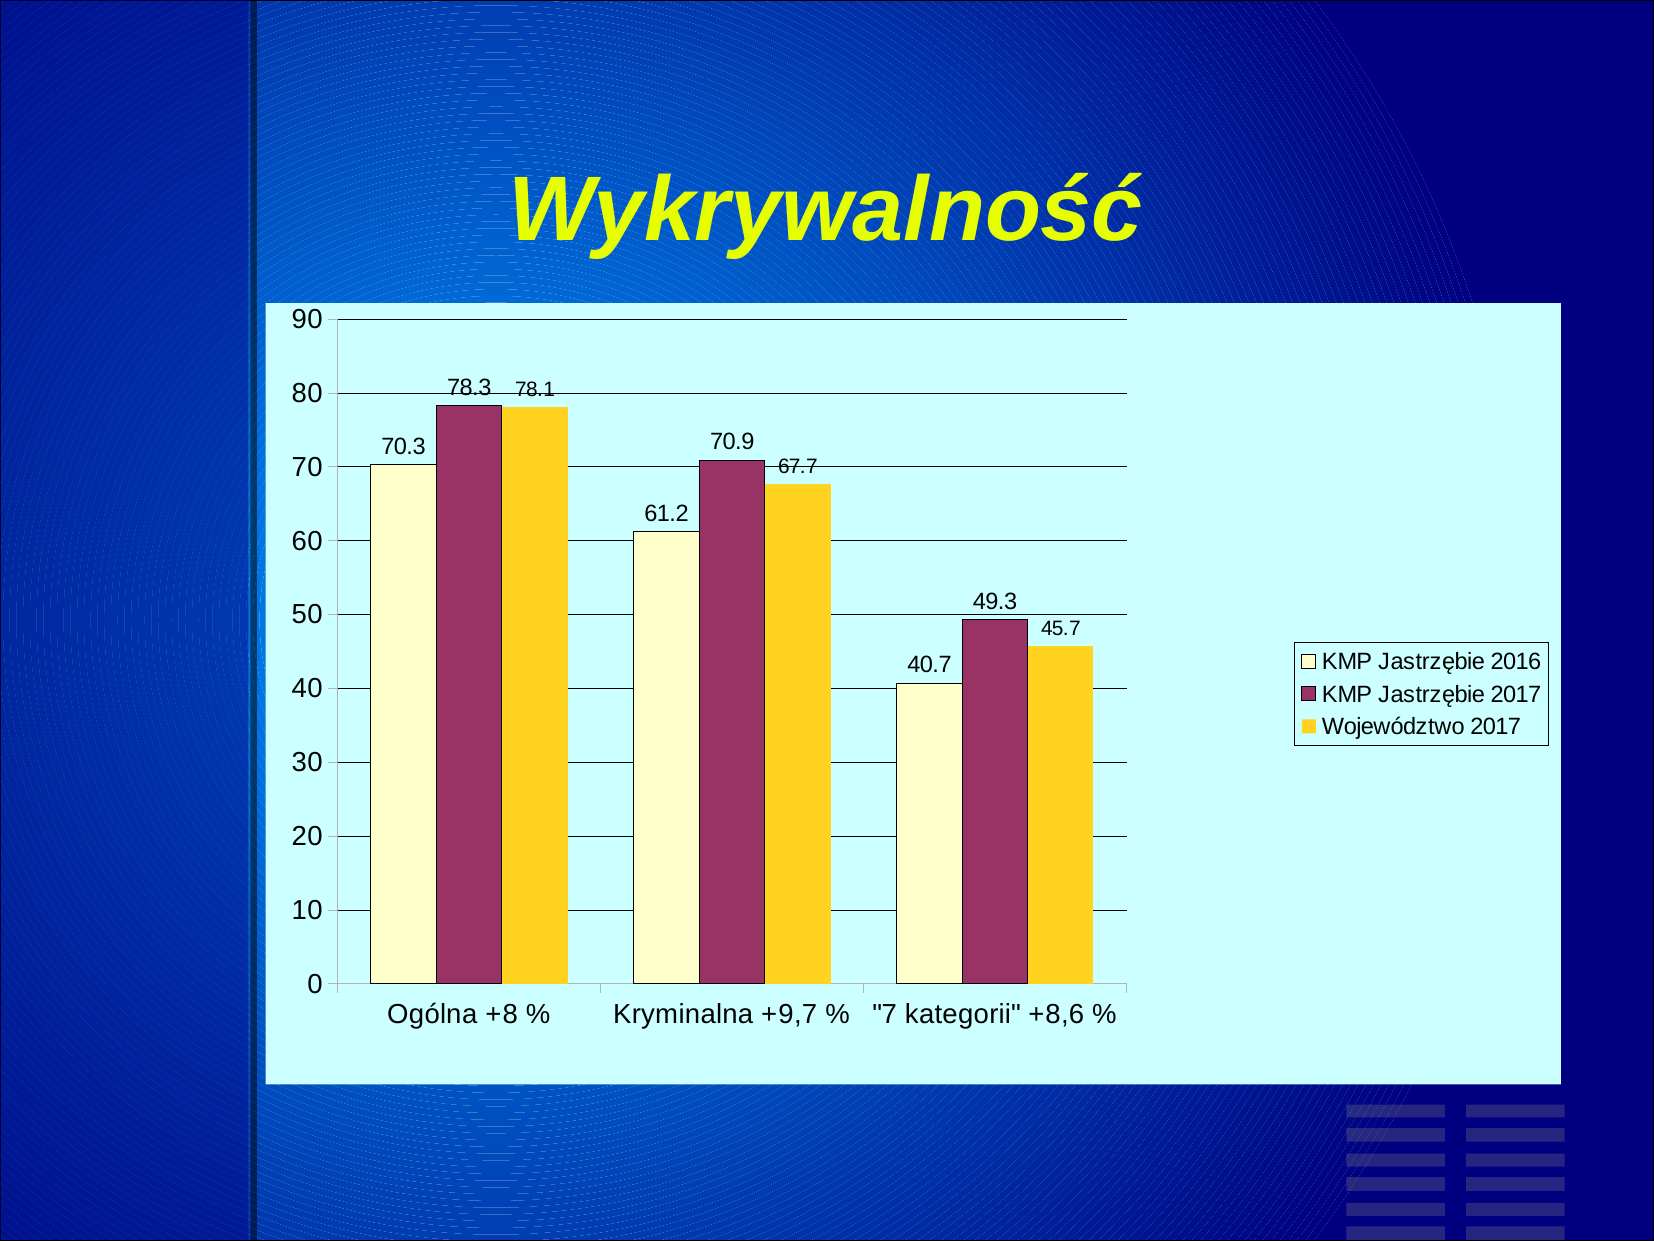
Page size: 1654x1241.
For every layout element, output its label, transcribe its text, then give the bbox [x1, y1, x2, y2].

title Wykrywalność [119, 104, 1533, 313]
chart [265, 303, 1561, 1085]
